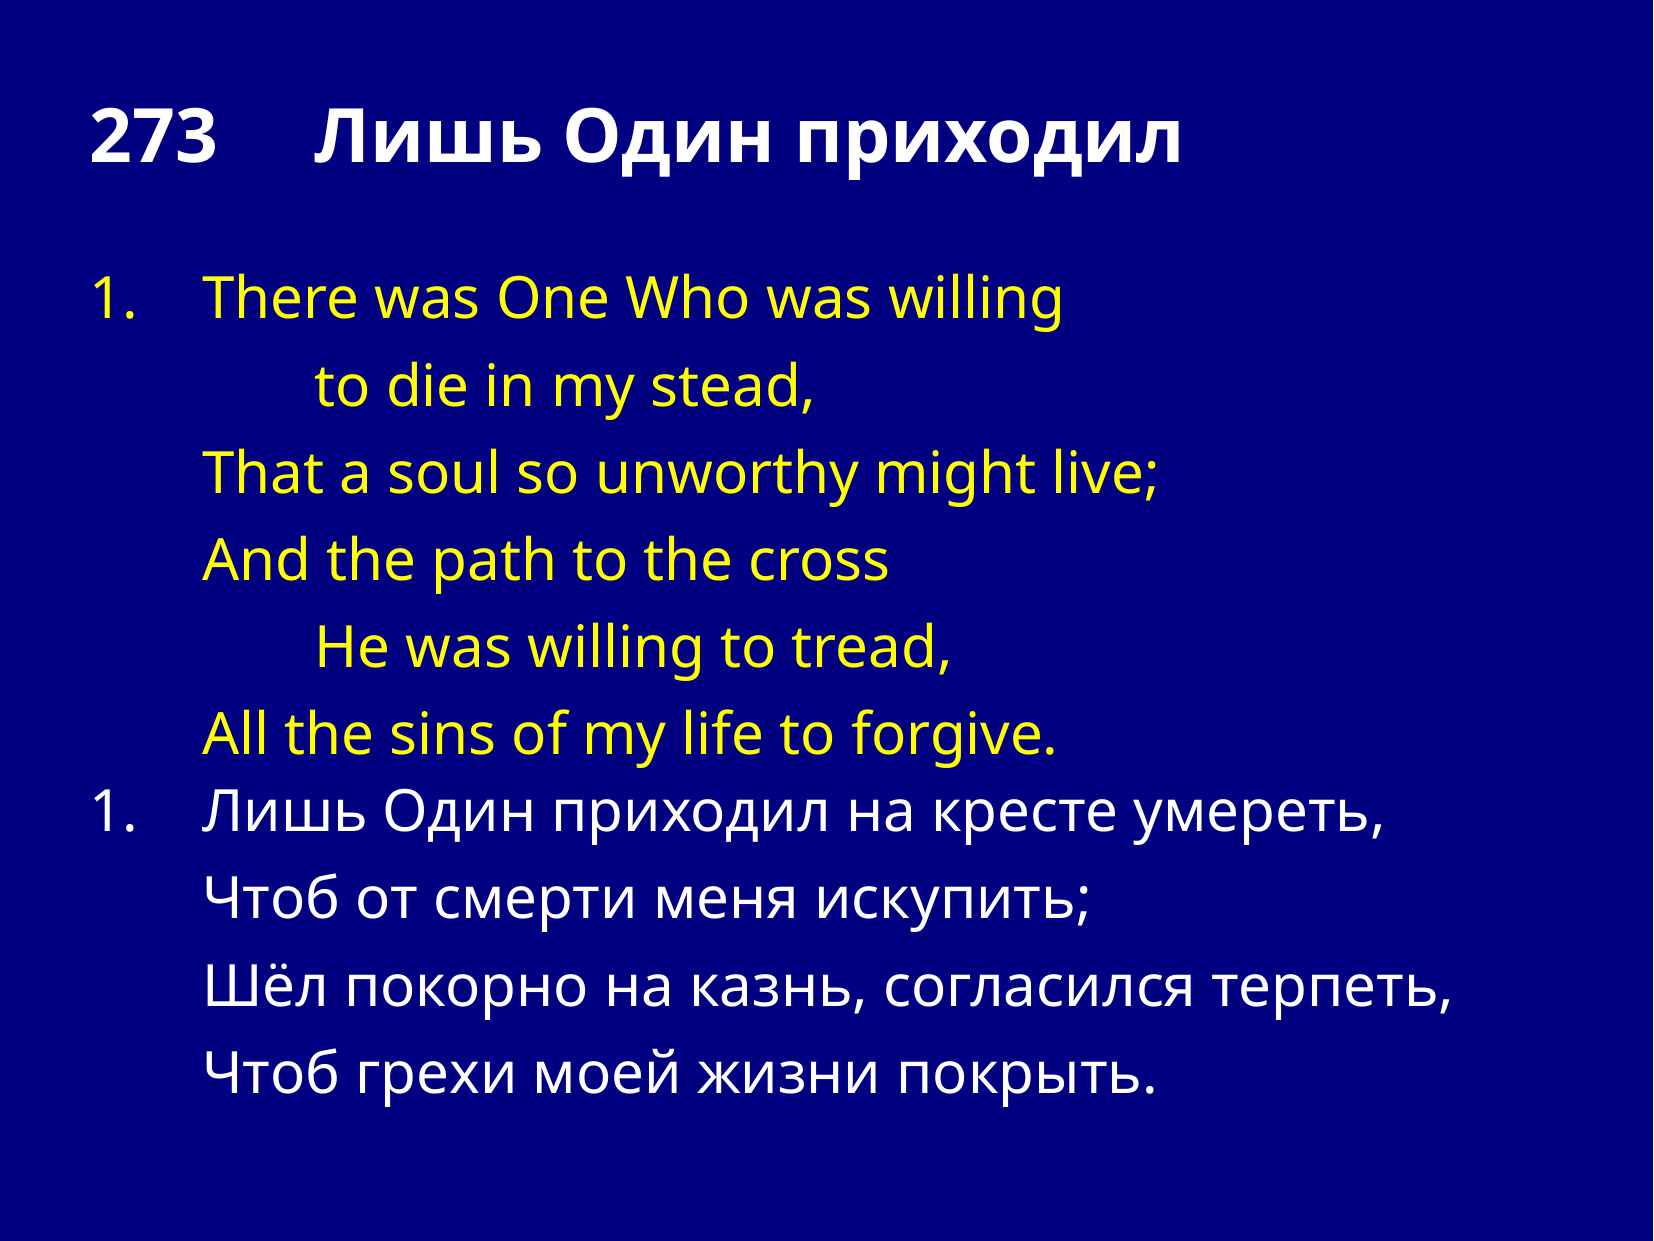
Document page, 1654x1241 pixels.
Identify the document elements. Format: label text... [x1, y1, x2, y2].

text_box 1. There was One Who was willing to die in my stead, That a soul so unworthy might live; And the path to the cross He was willing to tread, All the sins of my life to forgive. [75, 188, 1576, 675]
text_box 273 Лишь Один приходил [75, 75, 1576, 188]
text_box 1. Лишь Один приходил на кресте умереть, Чтоб от смерти меня искупить; Шёл покорно на казнь, согласился терпеть, Чтоб грехи моей жизни покрыть. [75, 675, 1576, 1163]
